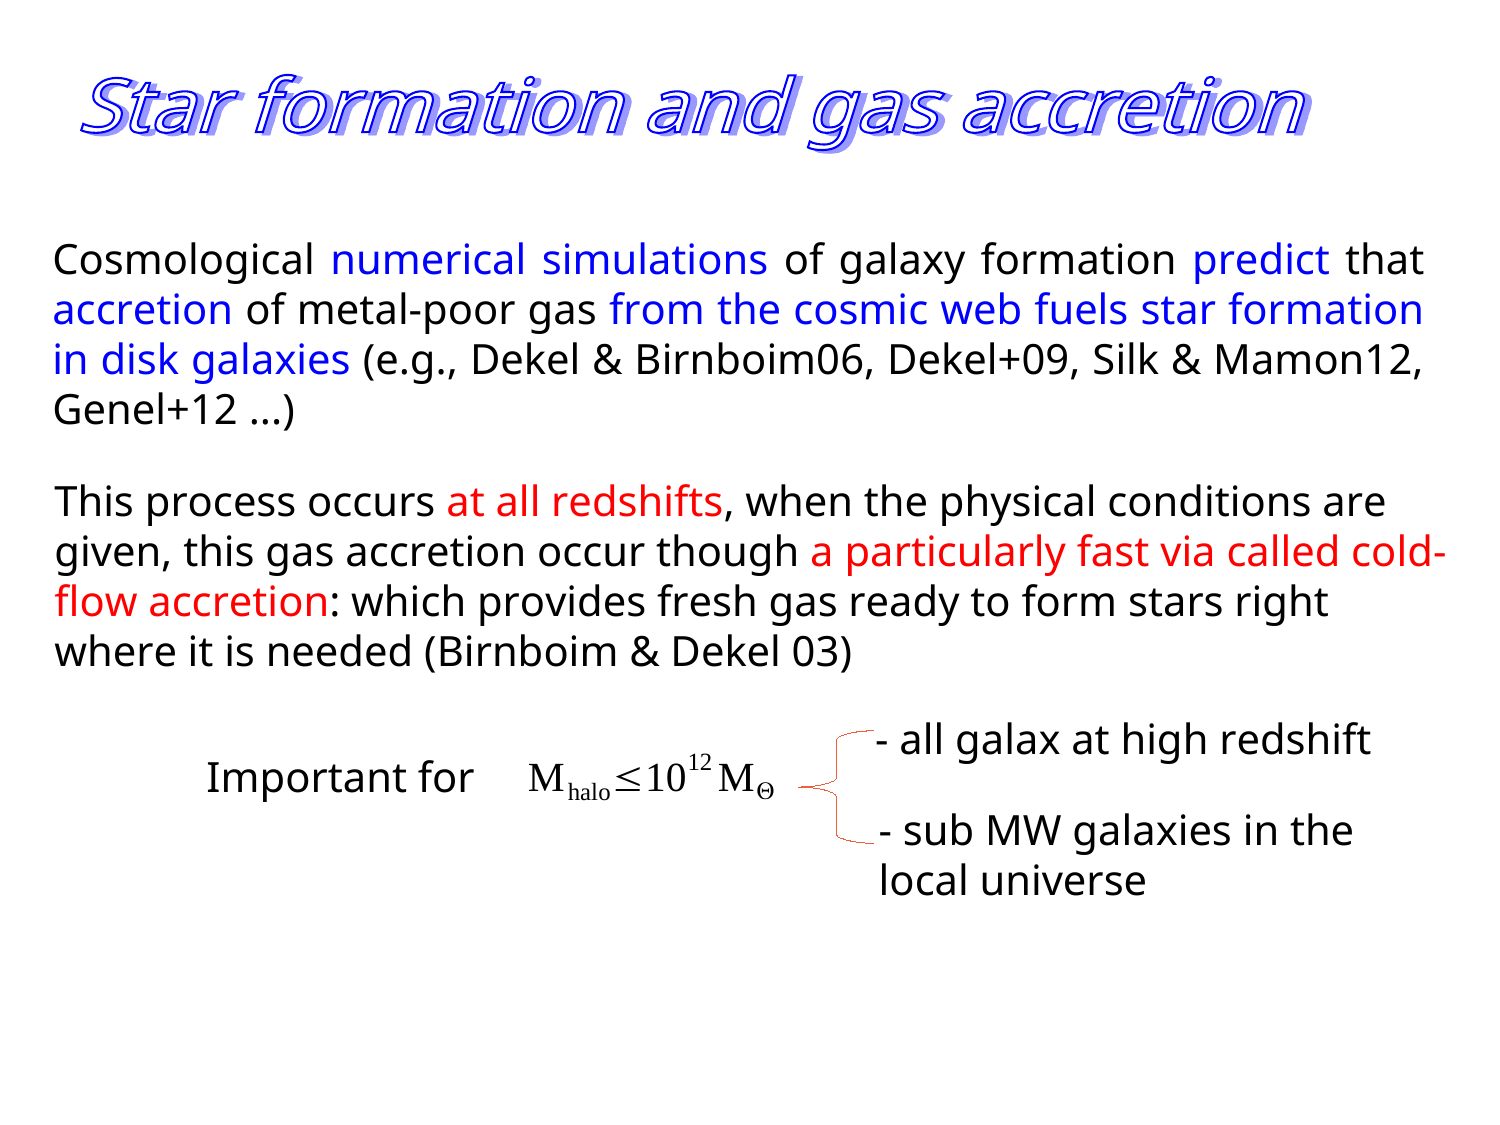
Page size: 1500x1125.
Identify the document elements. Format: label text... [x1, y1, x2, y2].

text_box Star formation and gas accretion [963, 91, 1006, 133]
text_box Star formation and gas accretion [130, 82, 160, 133]
text_box Star formation and gas accretion [255, 75, 296, 133]
text_box - sub MW galaxies in the local universe [863, 796, 1461, 956]
text_box Star formation and gas accretion [807, 91, 860, 150]
text_box Star formation and gas accretion [648, 91, 690, 133]
text_box Star formation and gas accretion [1049, 91, 1088, 133]
text_box Star formation and gas accretion [329, 91, 367, 133]
text_box Cosmological numerical simulations of galaxy formation predict that accretion of metal-poor gas from the cosmic web fuels star formation in disk galaxies (e.g., Dekel & Birnboim06, Dekel+09, Silk & Mamon12, Genel+12 ...) [37, 224, 1463, 451]
text_box Star formation and gas accretion [1258, 91, 1304, 133]
text_box Important for [191, 742, 512, 808]
text_box Star formation and gas accretion [484, 82, 514, 133]
text_box Star formation and gas accretion [744, 75, 796, 133]
text_box Star formation and gas accretion [436, 91, 478, 133]
text_box Star formation and gas accretion [1212, 91, 1256, 133]
text_box Star formation and gas accretion [155, 91, 197, 133]
text_box Star formation and gas accretion [860, 91, 902, 133]
text_box Star formation and gas accretion [903, 91, 945, 133]
text_box Star formation and gas accretion [1085, 91, 1123, 133]
text_box Star formation and gas accretion [1011, 91, 1050, 133]
text_box Star formation and gas accretion [1189, 92, 1210, 133]
text_box - all galax at high redshift [860, 705, 1403, 770]
text_box Star formation and gas accretion [362, 91, 433, 133]
text_box Star formation and gas accretion [578, 91, 624, 133]
text_box Star formation and gas accretion [283, 91, 327, 133]
chart [519, 747, 782, 807]
text_box Star formation and gas accretion [693, 91, 739, 133]
text_box Star formation and gas accretion [1164, 82, 1194, 133]
text_box This process occurs at all redshifts, when the physical conditions are given, this gas accretion occur though a particularly fast via called cold-flow accretion: which provides fresh gas ready to form stars right where it is needed (Birnboim & Dekel 03) [39, 467, 1465, 768]
text_box Star formation and gas accretion [1118, 91, 1159, 133]
text_box Star formation and gas accretion [533, 91, 576, 133]
text_box Star formation and gas accretion [200, 91, 238, 133]
text_box Star formation and gas accretion [81, 77, 132, 133]
text_box Star formation and gas accretion [510, 92, 530, 133]
